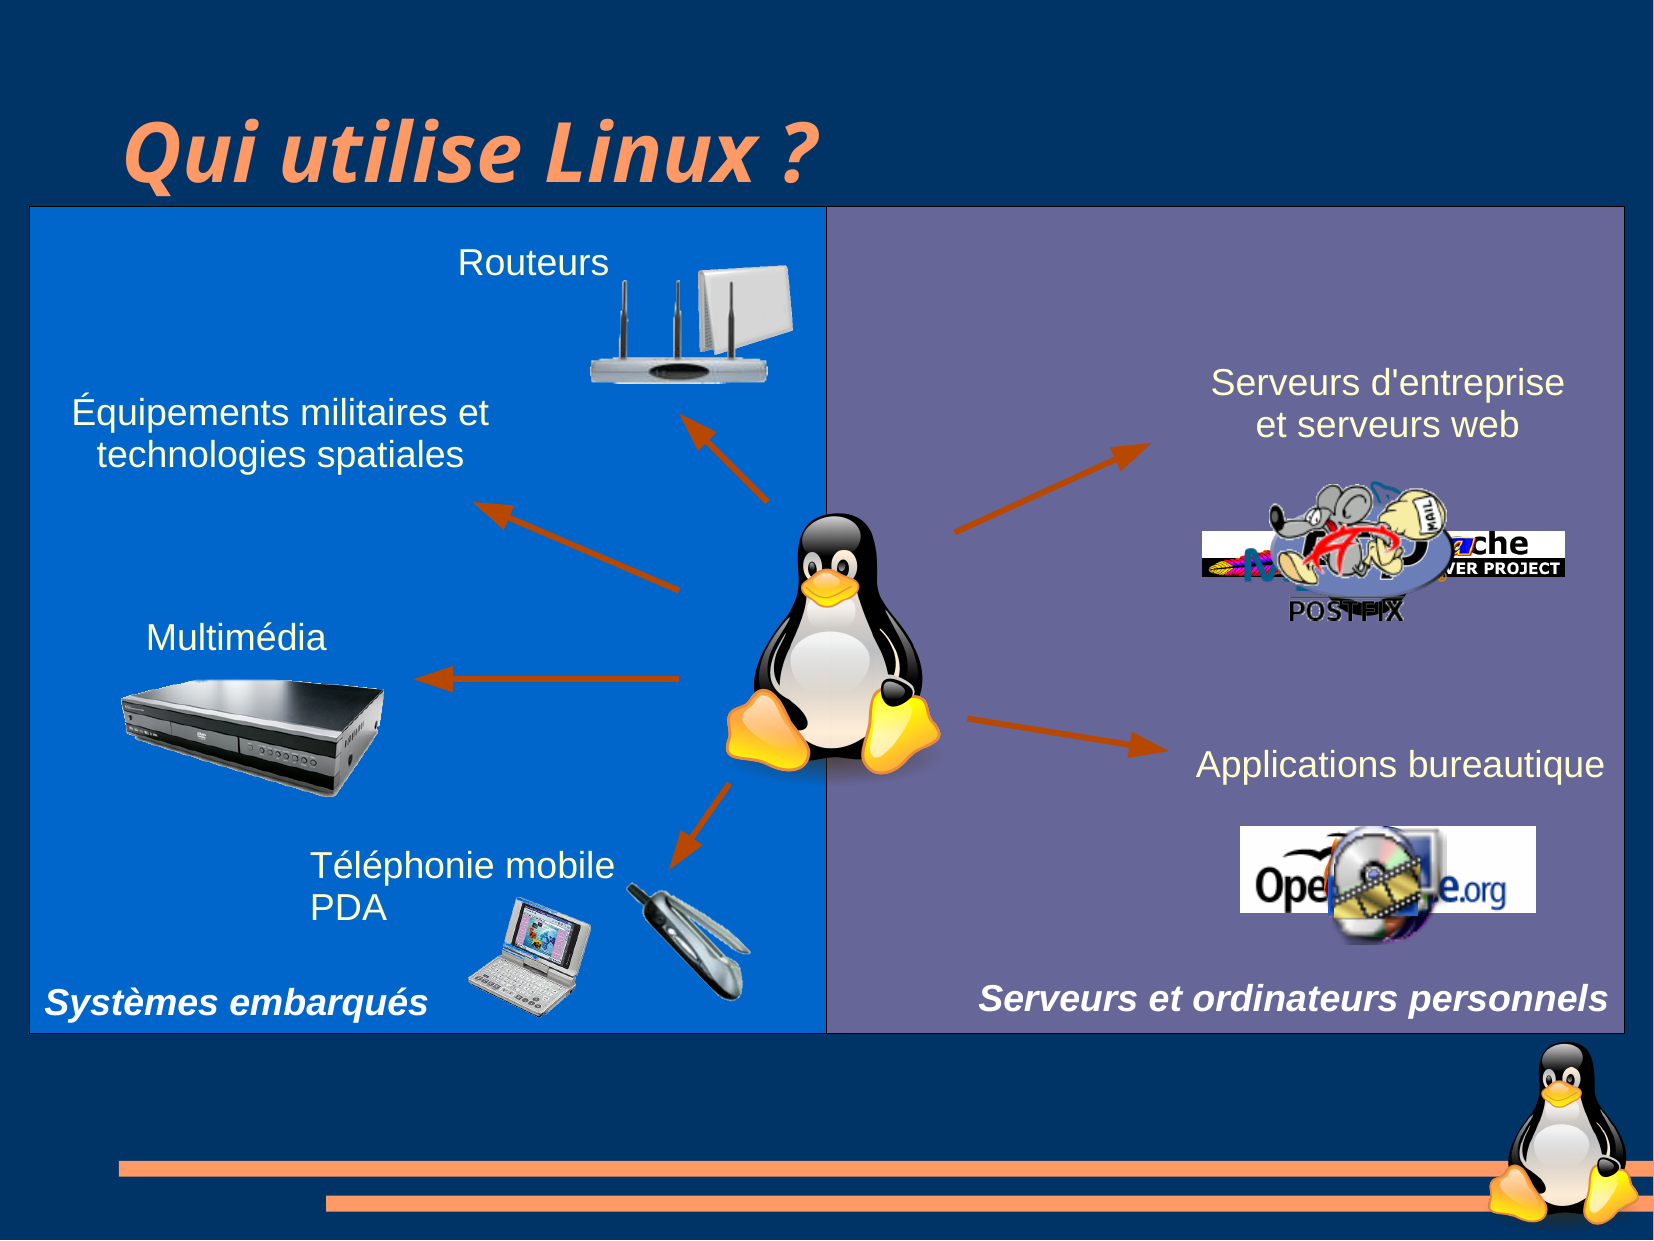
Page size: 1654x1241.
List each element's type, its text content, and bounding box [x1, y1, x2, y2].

text_box Multimédia [59, 608, 414, 670]
text_box [29, 206, 1625, 1034]
picture [590, 265, 793, 384]
title Qui utilise Linux ? [121, 46, 1534, 254]
text_box Applications bureautique [1181, 735, 1625, 798]
picture [620, 856, 768, 1008]
picture [121, 679, 384, 797]
text_box Équipements militaires et technologies spatiales [29, 383, 532, 492]
picture [1240, 826, 1536, 945]
text_box Téléphonie mobile PDA [295, 837, 709, 945]
text_box Routeurs [442, 233, 680, 296]
picture [468, 897, 591, 1018]
text_box Serveurs d'entreprise et serveurs web [1181, 354, 1595, 463]
picture [1476, 1033, 1649, 1241]
text_box Serveurs et ordinateurs personnels [826, 970, 1625, 1034]
picture [708, 501, 955, 798]
picture [1202, 481, 1565, 621]
text_box Systèmes embarqués [29, 974, 680, 1038]
